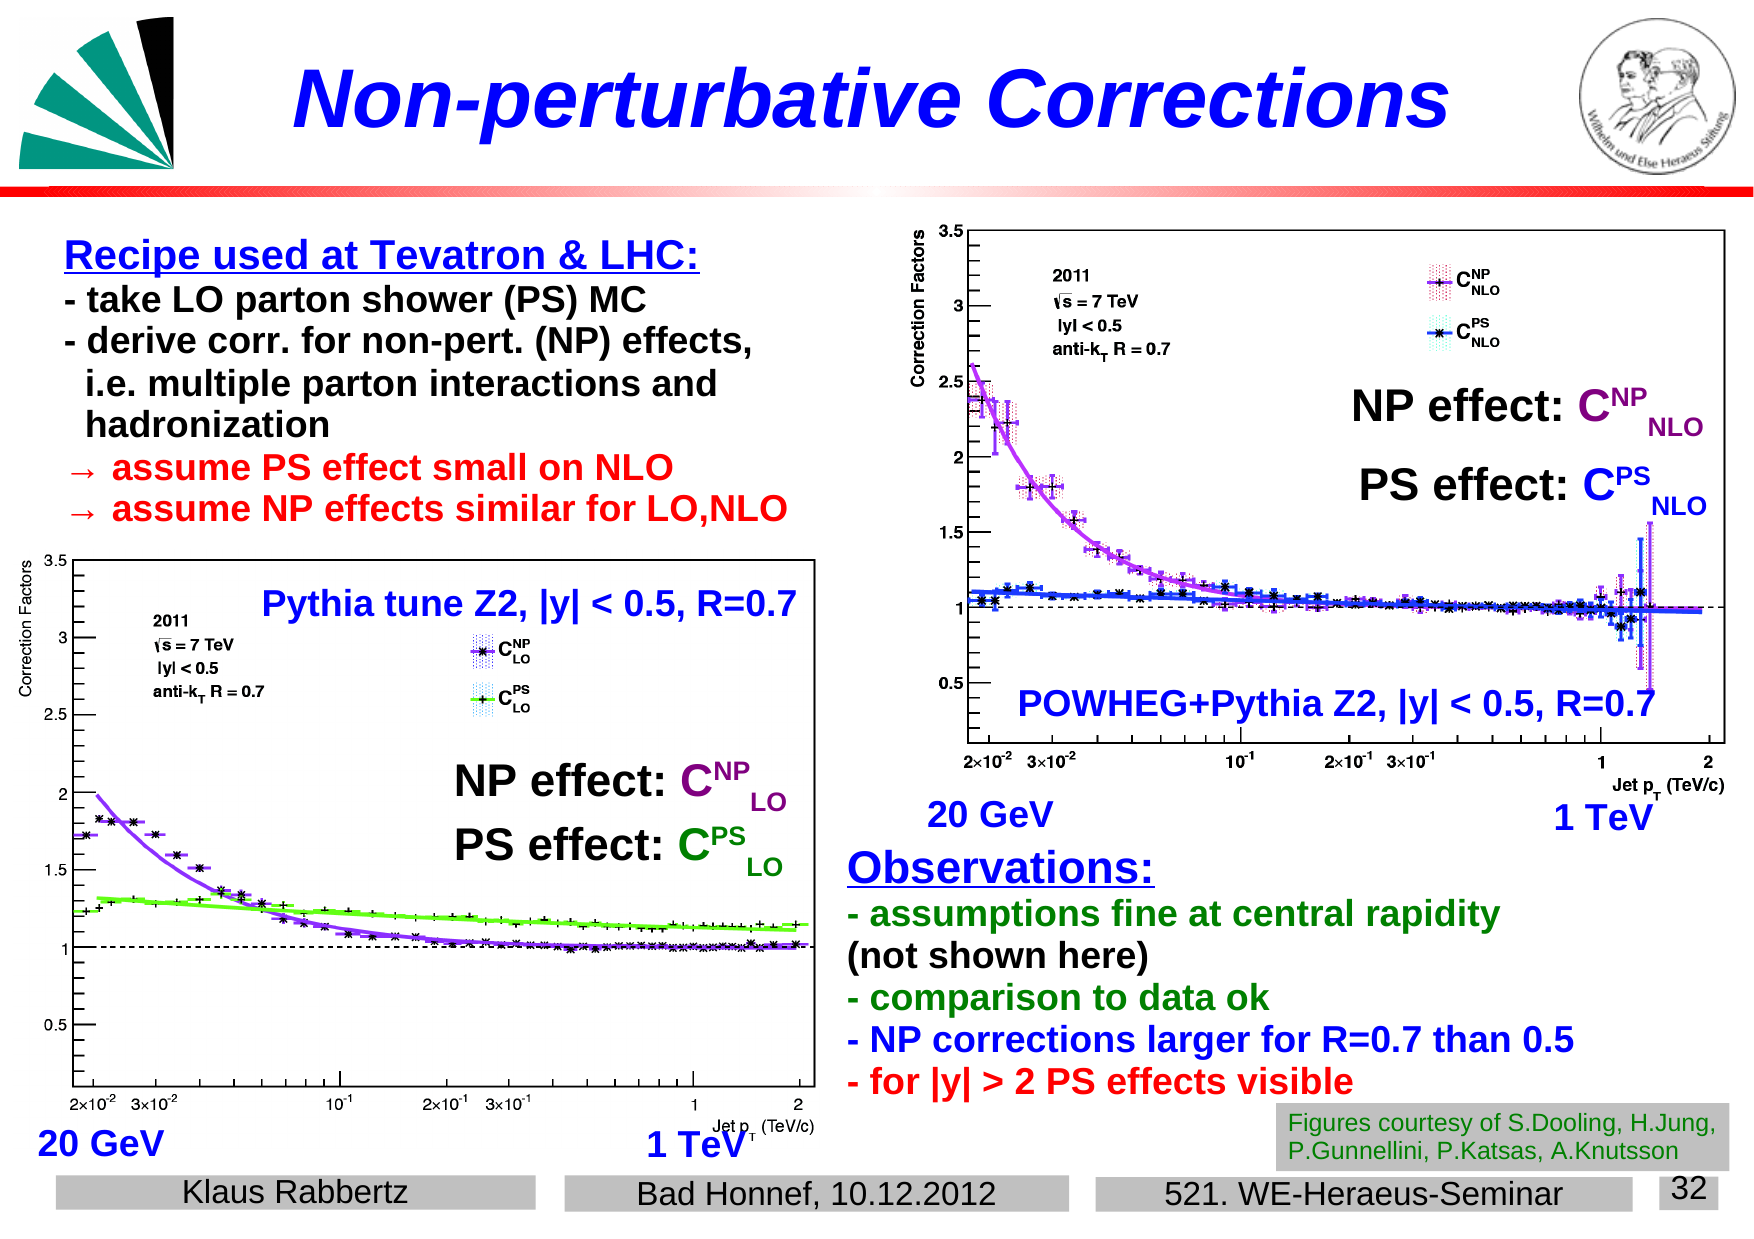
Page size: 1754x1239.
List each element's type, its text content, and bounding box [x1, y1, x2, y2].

text_box 1 TeV [1541, 790, 1666, 844]
text_box POWHEG+Pythia Z2, |y| < 0.5, R=0.7 [1005, 676, 1669, 730]
text_box Figures courtesy of S.Dooling, H.Jung, P.Gunnellini, P.Katsas, A.Knutsson [1276, 1103, 1729, 1172]
text_box 20 GeV [915, 787, 1066, 835]
text_box 20 GeV [25, 1116, 177, 1171]
text_box PS effect: CPSNLO [1346, 452, 1719, 528]
text_box NP effect: CNPNLO [1339, 373, 1716, 448]
picture [19, 17, 174, 171]
text_box Pythia tune Z2, |y| < 0.5, R=0.7 [249, 576, 810, 631]
picture [13, 549, 820, 1149]
title Non-perturbative Corrections [220, 16, 1525, 182]
text_box PS effect: CPSLO [441, 823, 795, 888]
picture [900, 217, 1739, 807]
text_box Recipe used at Tevatron & LHC: - take LO parton shower (PS) MC - derive corr. for non-pert. (NP) effects, i.e. multiple parton interactions and hadronization → assume PS effect small on NLO → assume NP effects similar for LO,NLO [51, 225, 801, 536]
text_box 1 TeV [634, 1117, 759, 1172]
text_box NP effect: CNPLO [441, 748, 799, 823]
text_box Observations: - assumptions fine at central rapidity (not shown here) - comparison to data ok - NP corrections larger for R=0.7 than 0.5 - for |y| > 2 PS effects visible [835, 835, 1588, 1151]
picture [1579, 18, 1736, 175]
